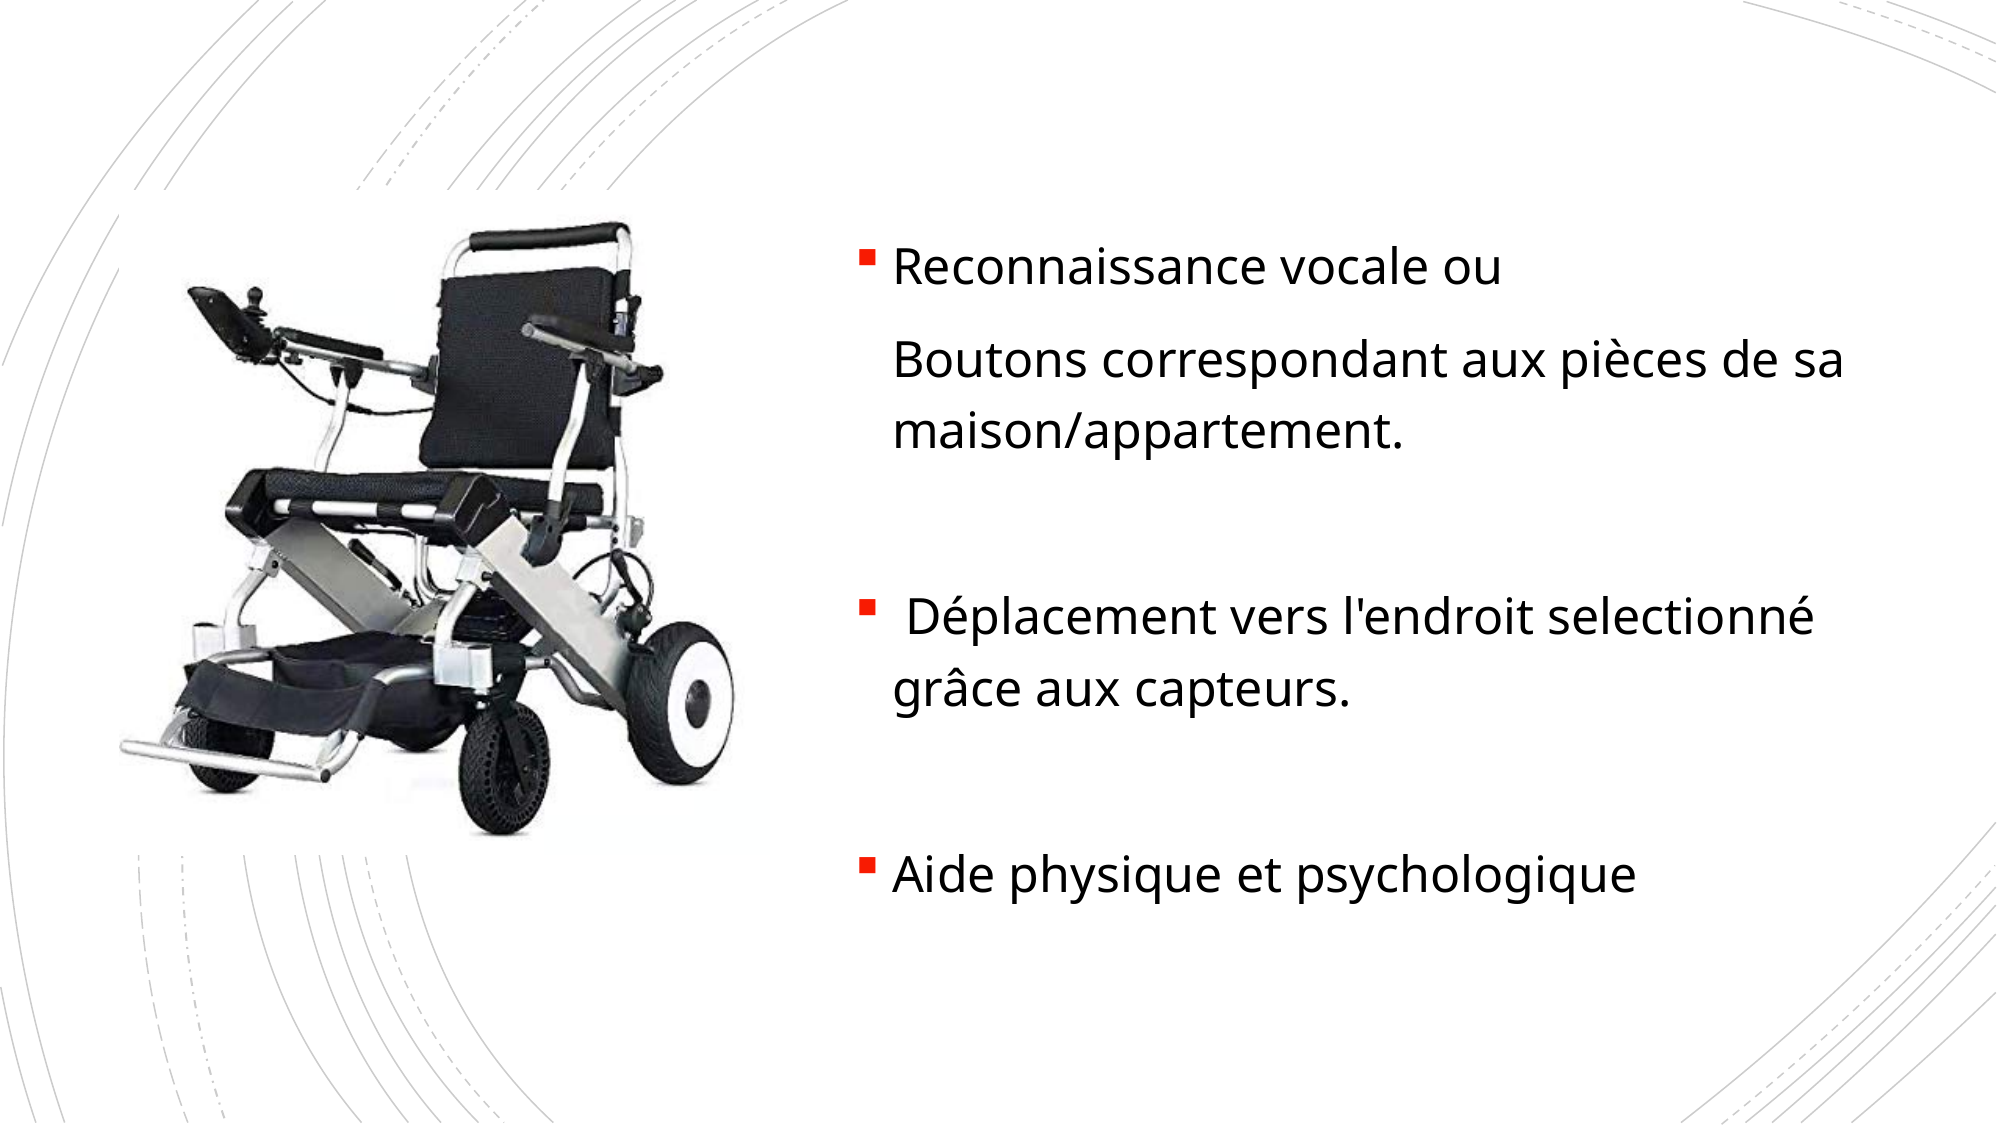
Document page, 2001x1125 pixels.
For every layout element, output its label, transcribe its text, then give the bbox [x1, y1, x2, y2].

list Reconnaissance vocale ou Boutons correspondant aux pièces de sa maison/appartement. Déplacement vers l'endroit selectionné grâce aux capteurs. Aide physique et psychologique [839, 131, 1871, 993]
picture [119, 190, 784, 855]
